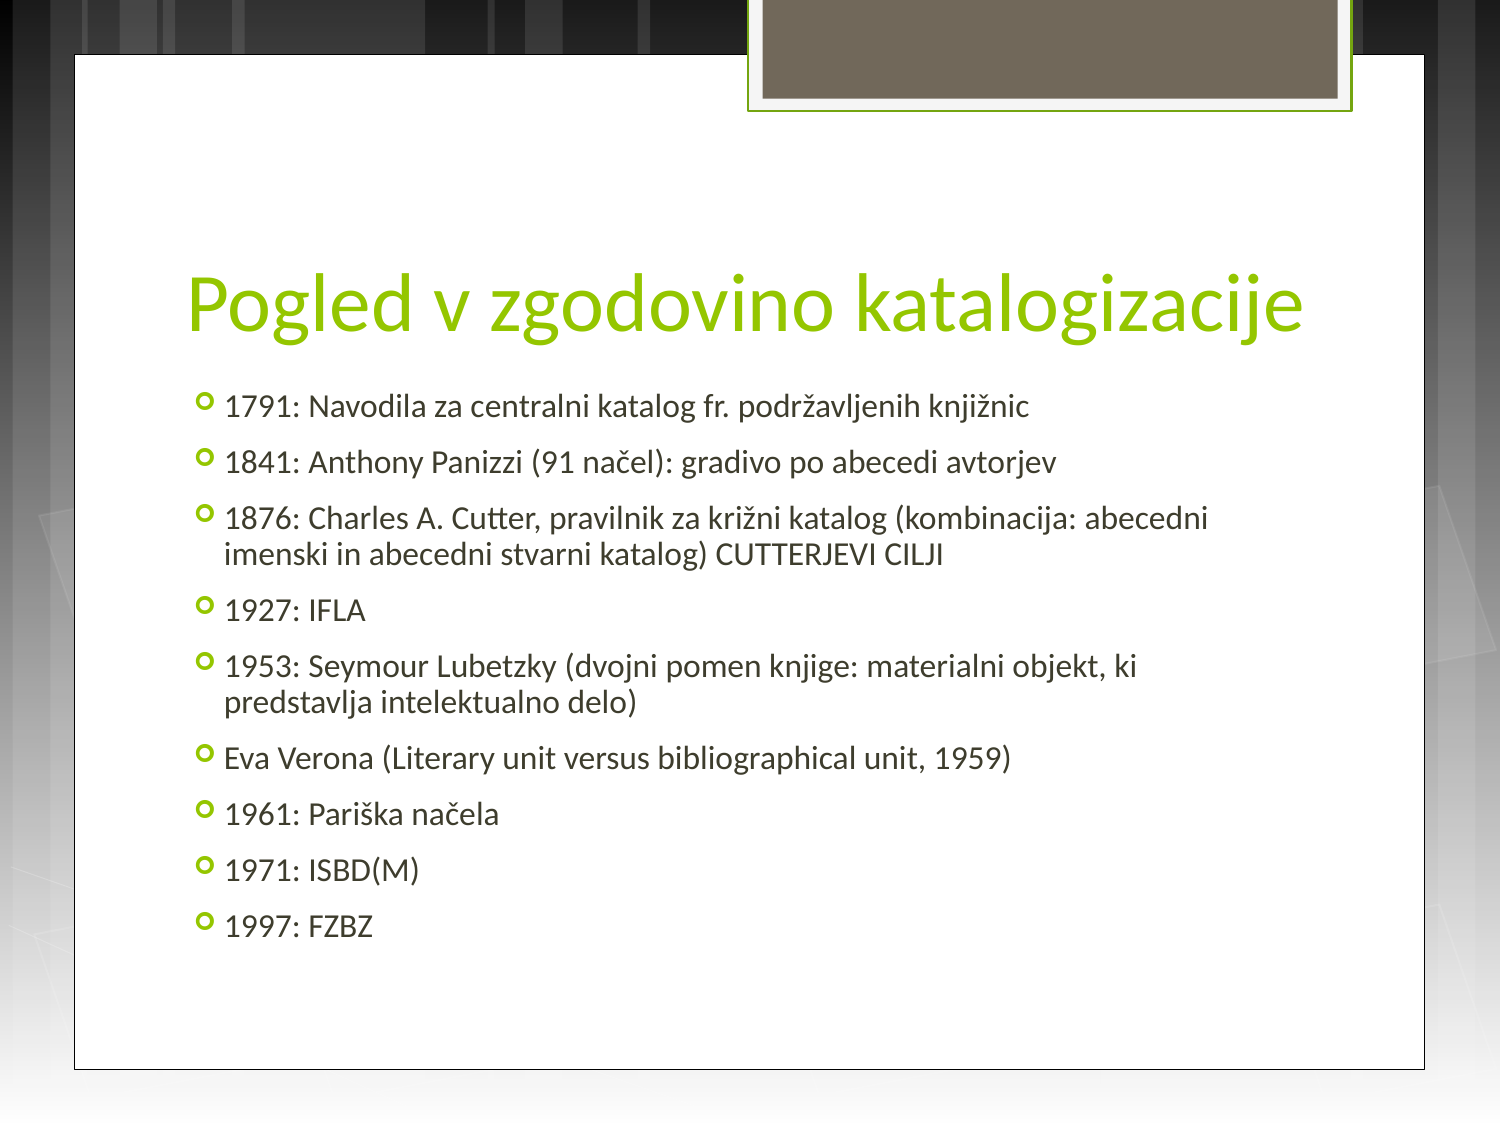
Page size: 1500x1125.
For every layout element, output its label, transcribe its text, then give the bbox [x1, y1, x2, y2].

title Pogled v zgodovino katalogizacije [171, 168, 1324, 357]
list 1791: Navodila za centralni katalog fr. podržavljenih knjižnic 1841: Anthony Panizzi (91 načel): gradivo po abecedi avtorjev 1876: Charles A. Cutter, pravilnik za križni katalog (kombinacija: abecedni imenski in abecedni stvarni katalog) CUTTERJEVI CILJI 1927: IFLA 1953: Seymour Lubetzky (dvojni pomen knjige: materialni objekt, ki predstavlja intelektualno delo) Eva Verona (Literary unit versus bibliographical unit, 1959) 1961: Pariška načela 1971: ISBD(M) 1997: FZBZ [171, 381, 1283, 957]
